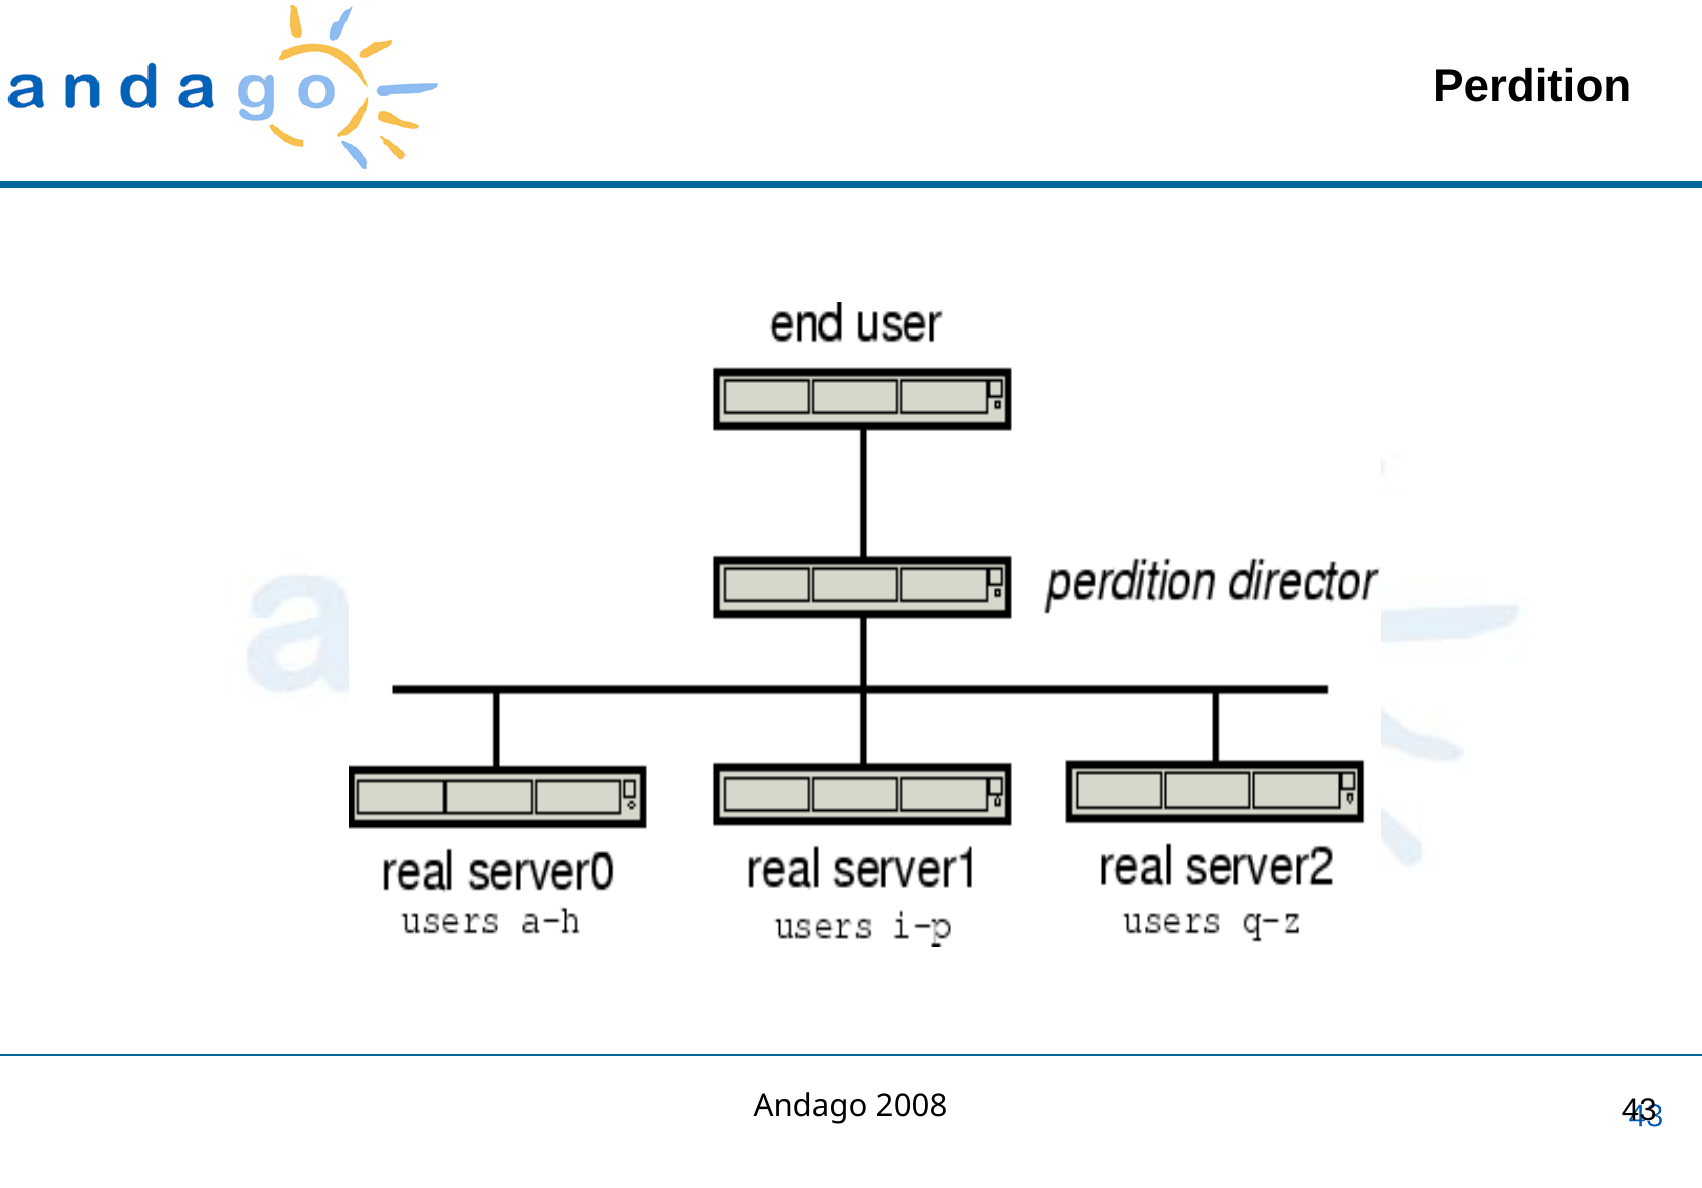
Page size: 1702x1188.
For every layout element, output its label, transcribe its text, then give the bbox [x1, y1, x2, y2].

picture [224, 302, 1538, 947]
picture [0, 0, 255, 175]
title Perdition [255, 0, 1702, 181]
